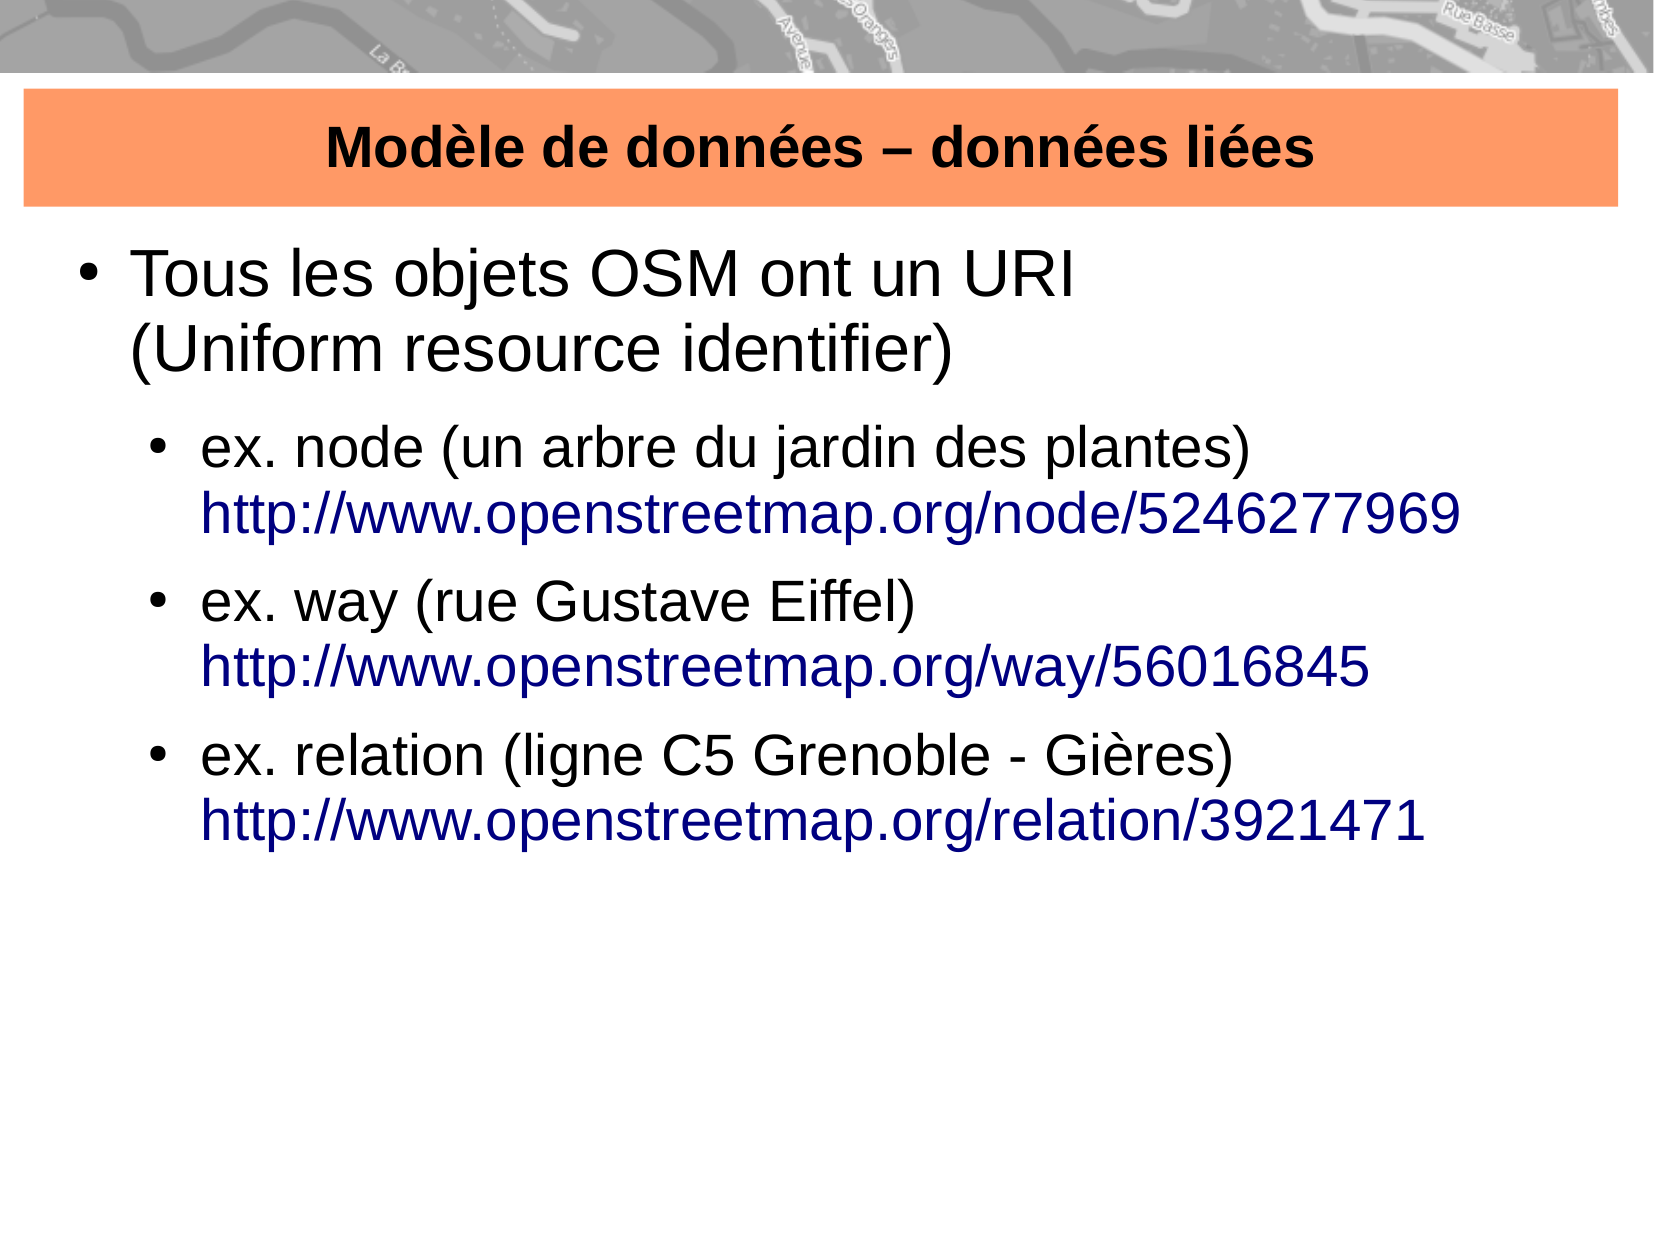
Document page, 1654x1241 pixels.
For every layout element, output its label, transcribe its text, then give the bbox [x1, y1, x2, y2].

list Tous les objets OSM ont un URI (Uniform resource identifier) ex. node (un arbre du jardin des plantes) http://www.openstreetmap.org/node/5246277969 ex. way (rue Gustave Eiffel) http://www.openstreetmap.org/way/56016845 ex. relation (ligne C5 Grenoble - Gières) http://www.openstreetmap.org/relation/3921471 [59, 236, 1548, 1157]
table_header [413, 12, 826, 77]
table_header [826, 12, 1240, 77]
table_header [0, 12, 413, 77]
picture [0, 0, 1654, 73]
text_box Modèle de données – données liées [23, 88, 1619, 207]
table_header [1240, 12, 1653, 77]
